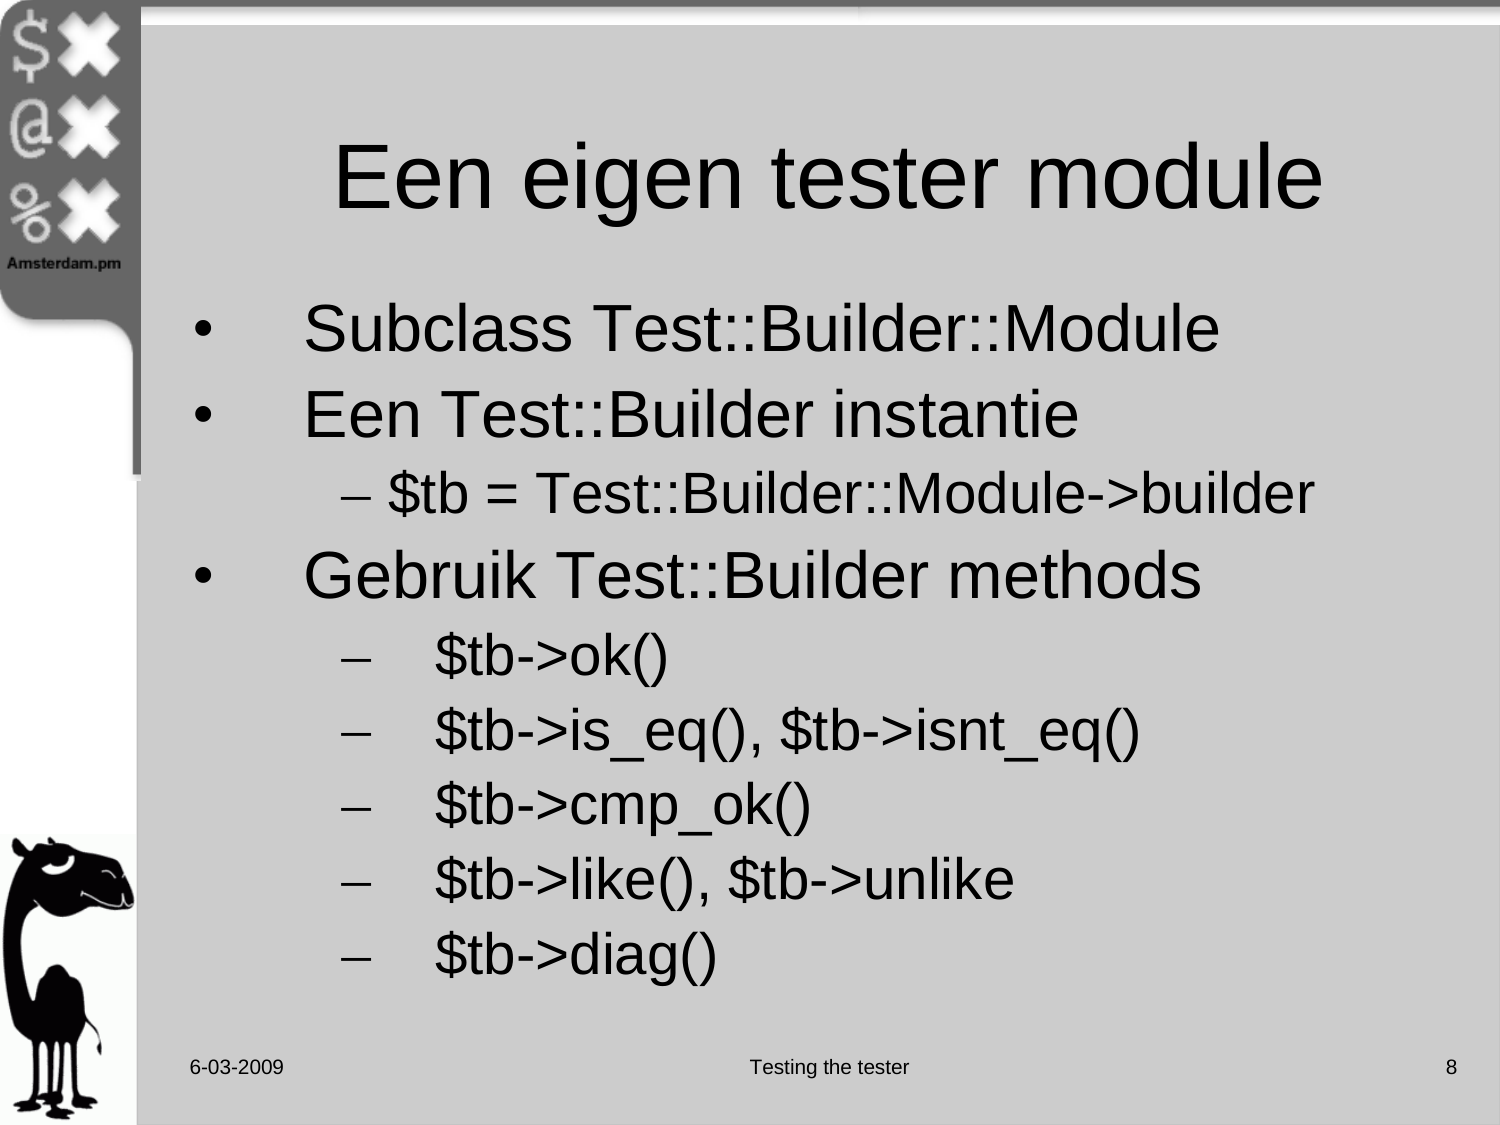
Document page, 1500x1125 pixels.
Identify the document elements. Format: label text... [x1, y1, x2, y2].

title Een eigen tester module [187, 94, 1473, 266]
picture [0, 834, 136, 1125]
picture [0, 0, 1500, 481]
list Subclass Test::Builder::Module Een Test::Builder instantie $tb = Test::Builder::Module->builder Gebruik Test::Builder methods $tb->ok() $tb->is_eq(), $tb->isnt_eq() $tb->cmp_ok() $tb->like(), $tb->unlike $tb->diag() [191, 295, 1477, 992]
